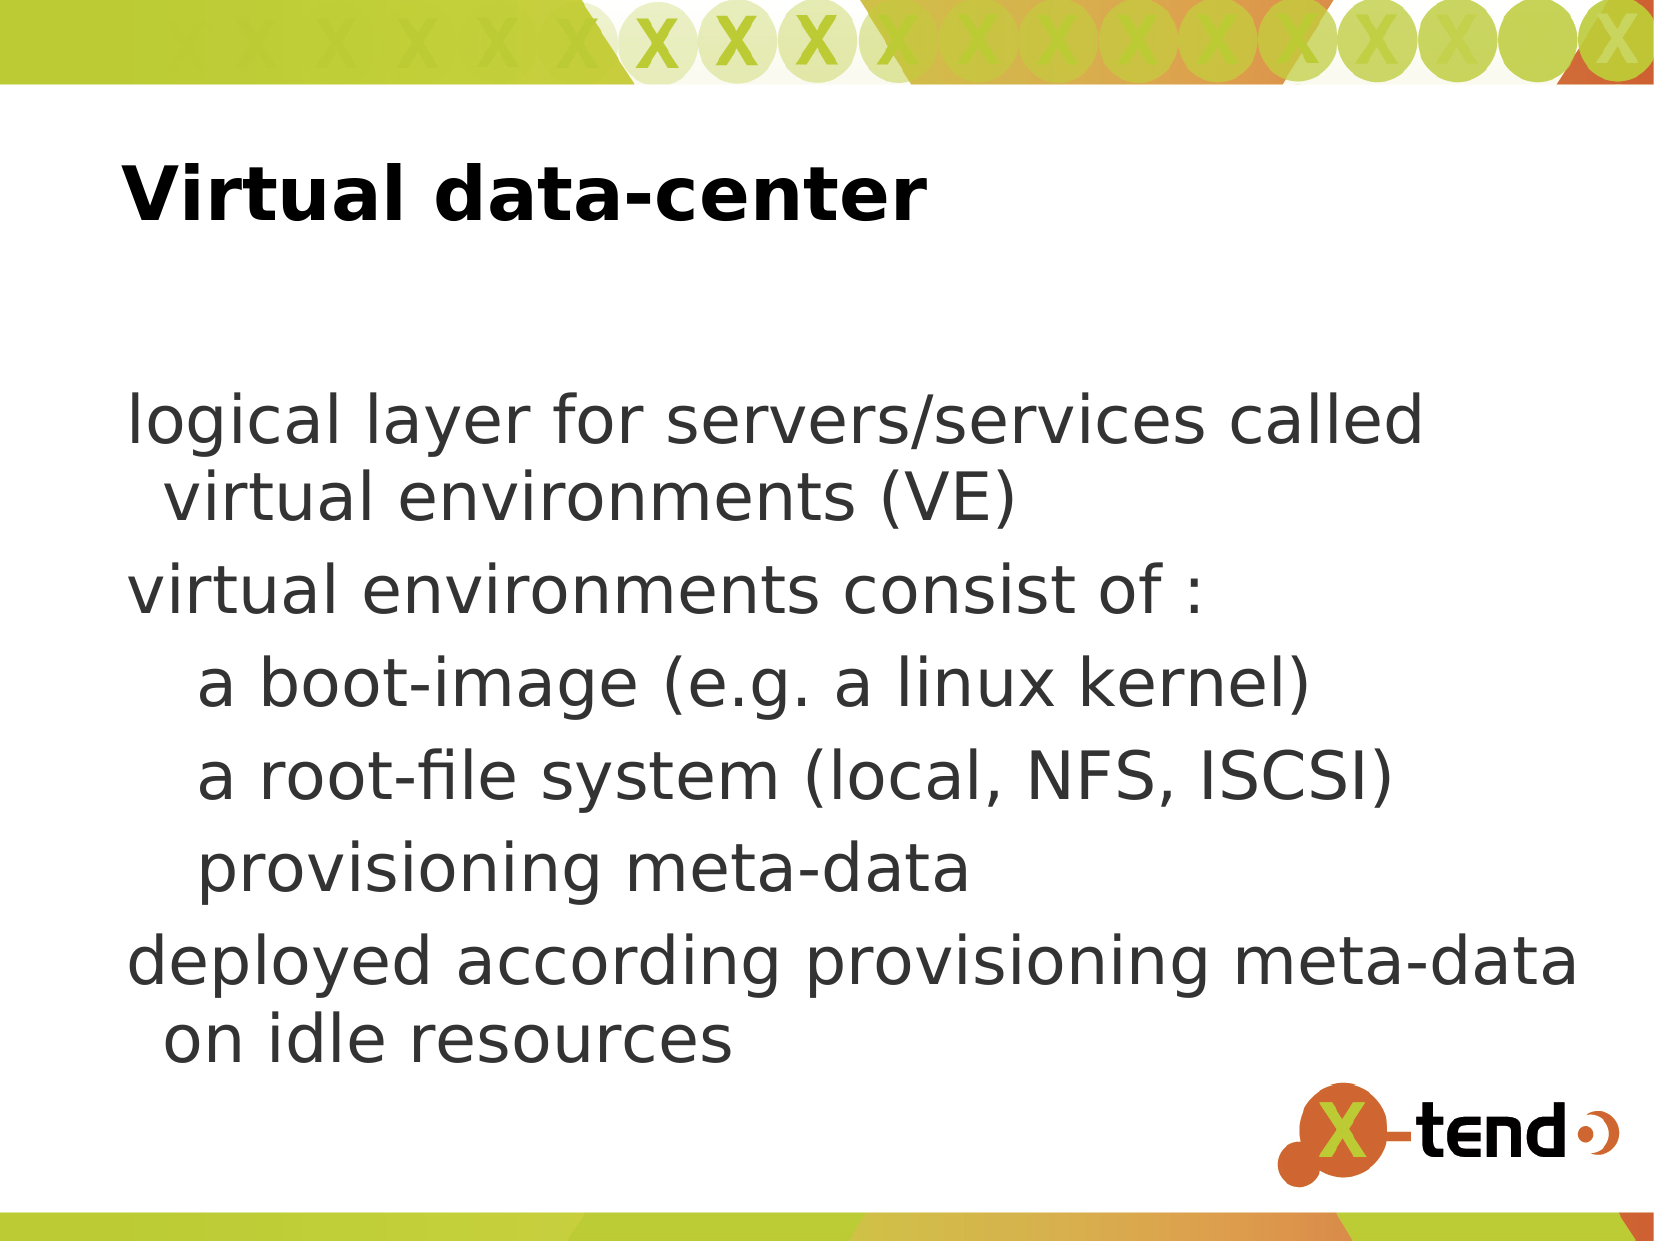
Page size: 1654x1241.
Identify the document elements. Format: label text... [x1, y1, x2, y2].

title Virtual data-center [121, 91, 1534, 299]
picture [0, 0, 1654, 1241]
text_box logical layer for servers/services called virtual environments (VE) virtual environments consist of : a boot-image (e.g. a linux kernel) a root-file system (local, NFS, ISCSI) provisioning meta-data deployed according provisioning meta-data on idle resources [125, 381, 1607, 1163]
